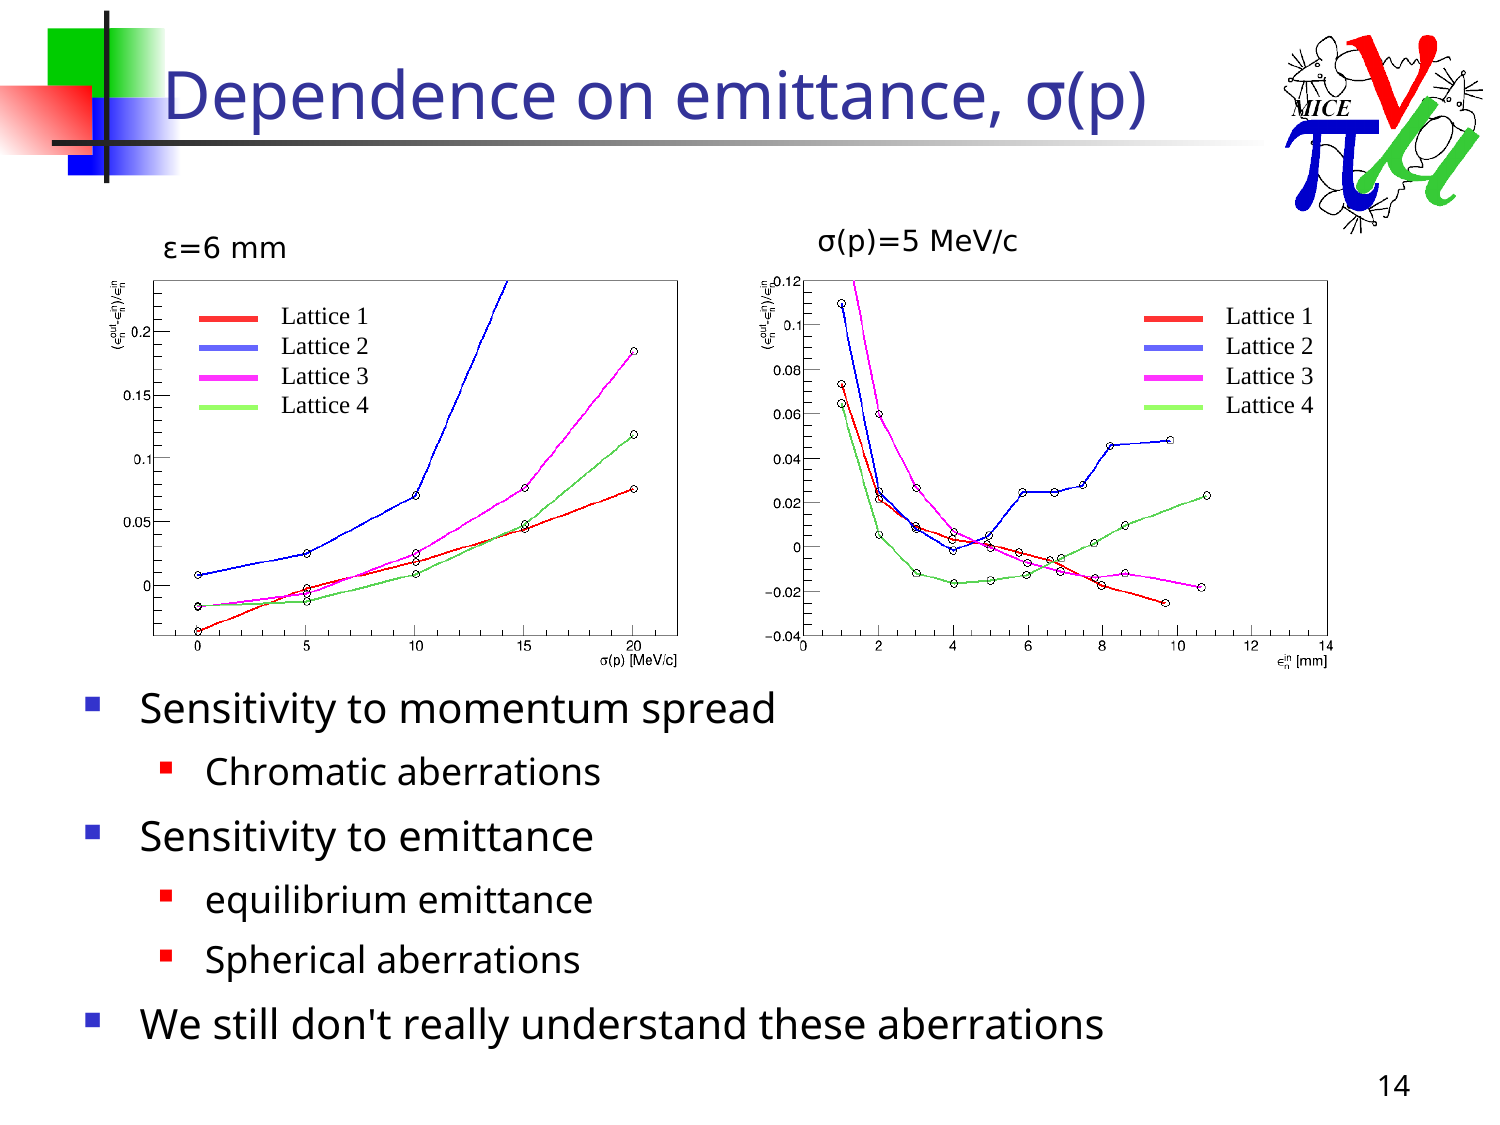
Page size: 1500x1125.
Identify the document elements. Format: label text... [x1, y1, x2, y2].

text_box Lattice 1 [266, 295, 384, 324]
text_box Lattice 2 [266, 324, 384, 354]
text_box Lattice 2 [1211, 324, 1329, 354]
picture [88, 5, 1500, 680]
text_box Lattice 1 [1211, 295, 1329, 324]
list Sensitivity to momentum spread Chromatic aberrations Sensitivity to emittance equilibrium emittance Spherical aberrations We still don't really understand these aberrations [83, 679, 1359, 1008]
text_box ε=6 mm [147, 224, 303, 274]
text_box Lattice 3 [1211, 354, 1329, 384]
title Dependence on emittance, σ(p) [162, 0, 1441, 188]
text_box Lattice 3 [266, 354, 384, 384]
text_box Lattice 4 [266, 384, 384, 427]
text_box σ(p)=5 MeV/c [802, 216, 1034, 266]
text_box Lattice 4 [1211, 384, 1329, 427]
